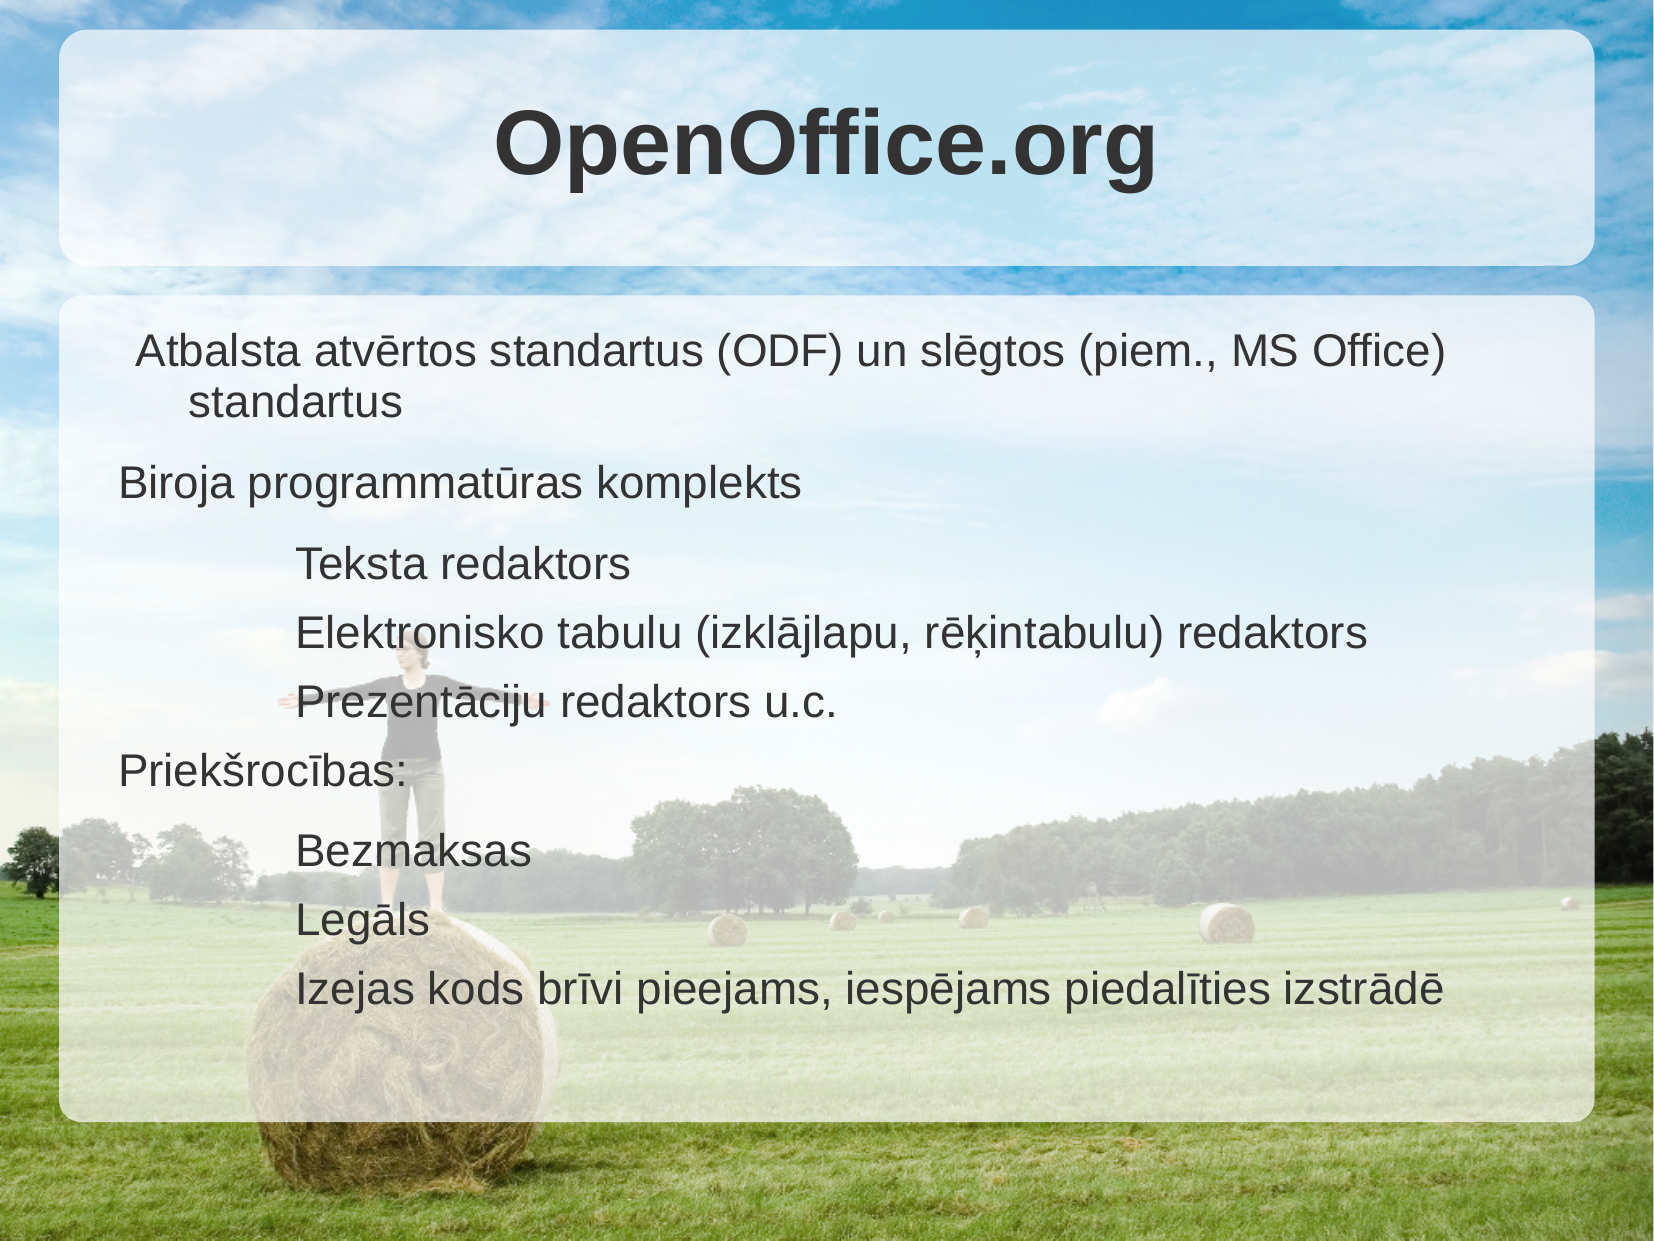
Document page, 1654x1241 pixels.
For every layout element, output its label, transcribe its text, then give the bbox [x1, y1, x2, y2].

list Atbalsta atvērtos standartus (ODF) un slēgtos (piem., MS Office) standartus Biroja programmatūras komplekts Teksta redaktors Elektronisko tabulu (izklājlapu, rēķintabulu) redaktors Prezentāciju redaktors u.c. Priekšrocības: Bezmaksas Legāls Izejas kods brīvi pieejams, iespējams piedalīties izstrādē [118, 324, 1571, 1109]
title OpenOffice.org [118, 49, 1536, 237]
picture [0, 0, 1654, 1241]
